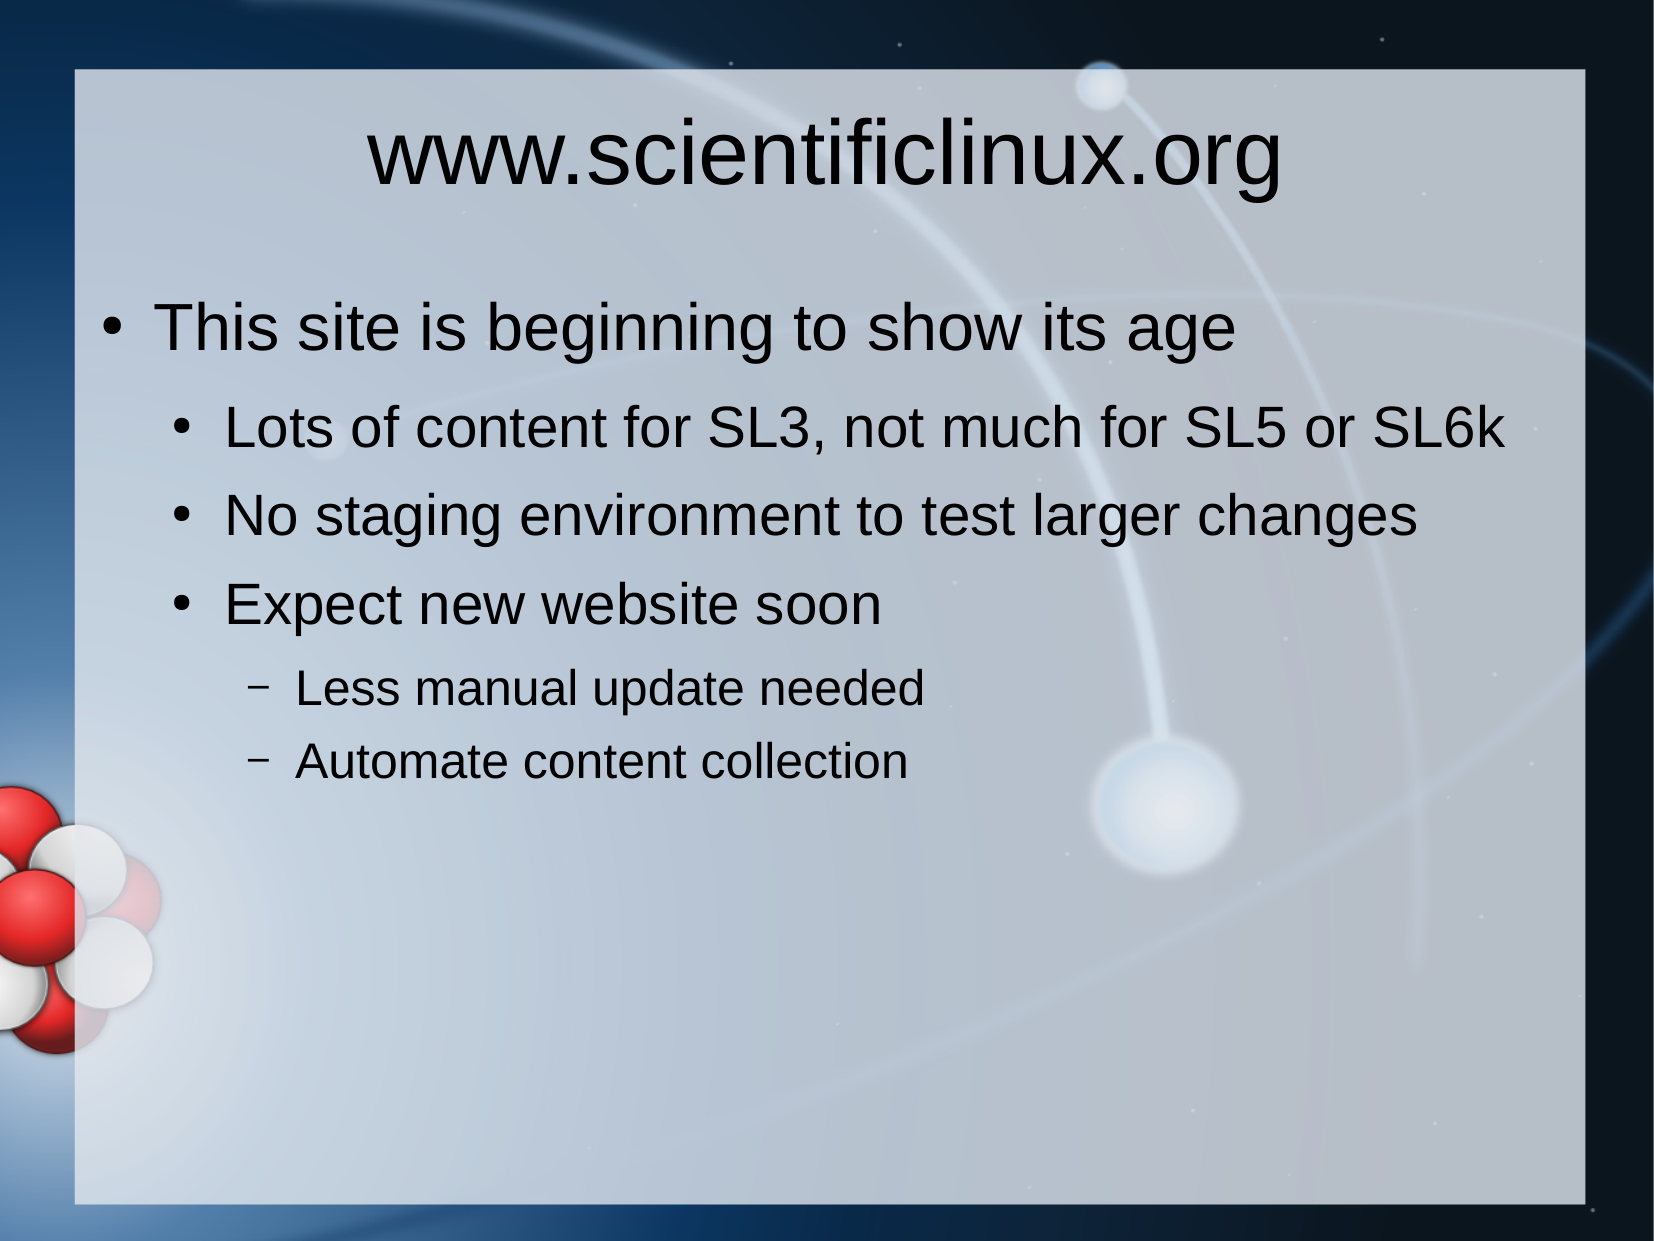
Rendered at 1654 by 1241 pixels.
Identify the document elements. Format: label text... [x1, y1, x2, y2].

list This site is beginning to show its age Lots of content for SL3, not much for SL5 or SL6k No staging environment to test larger changes Expect new website soon Less manual update needed Automate content collection [82, 290, 1571, 1109]
picture [0, 0, 1654, 1241]
title www.scientificlinux.org [82, 49, 1571, 257]
